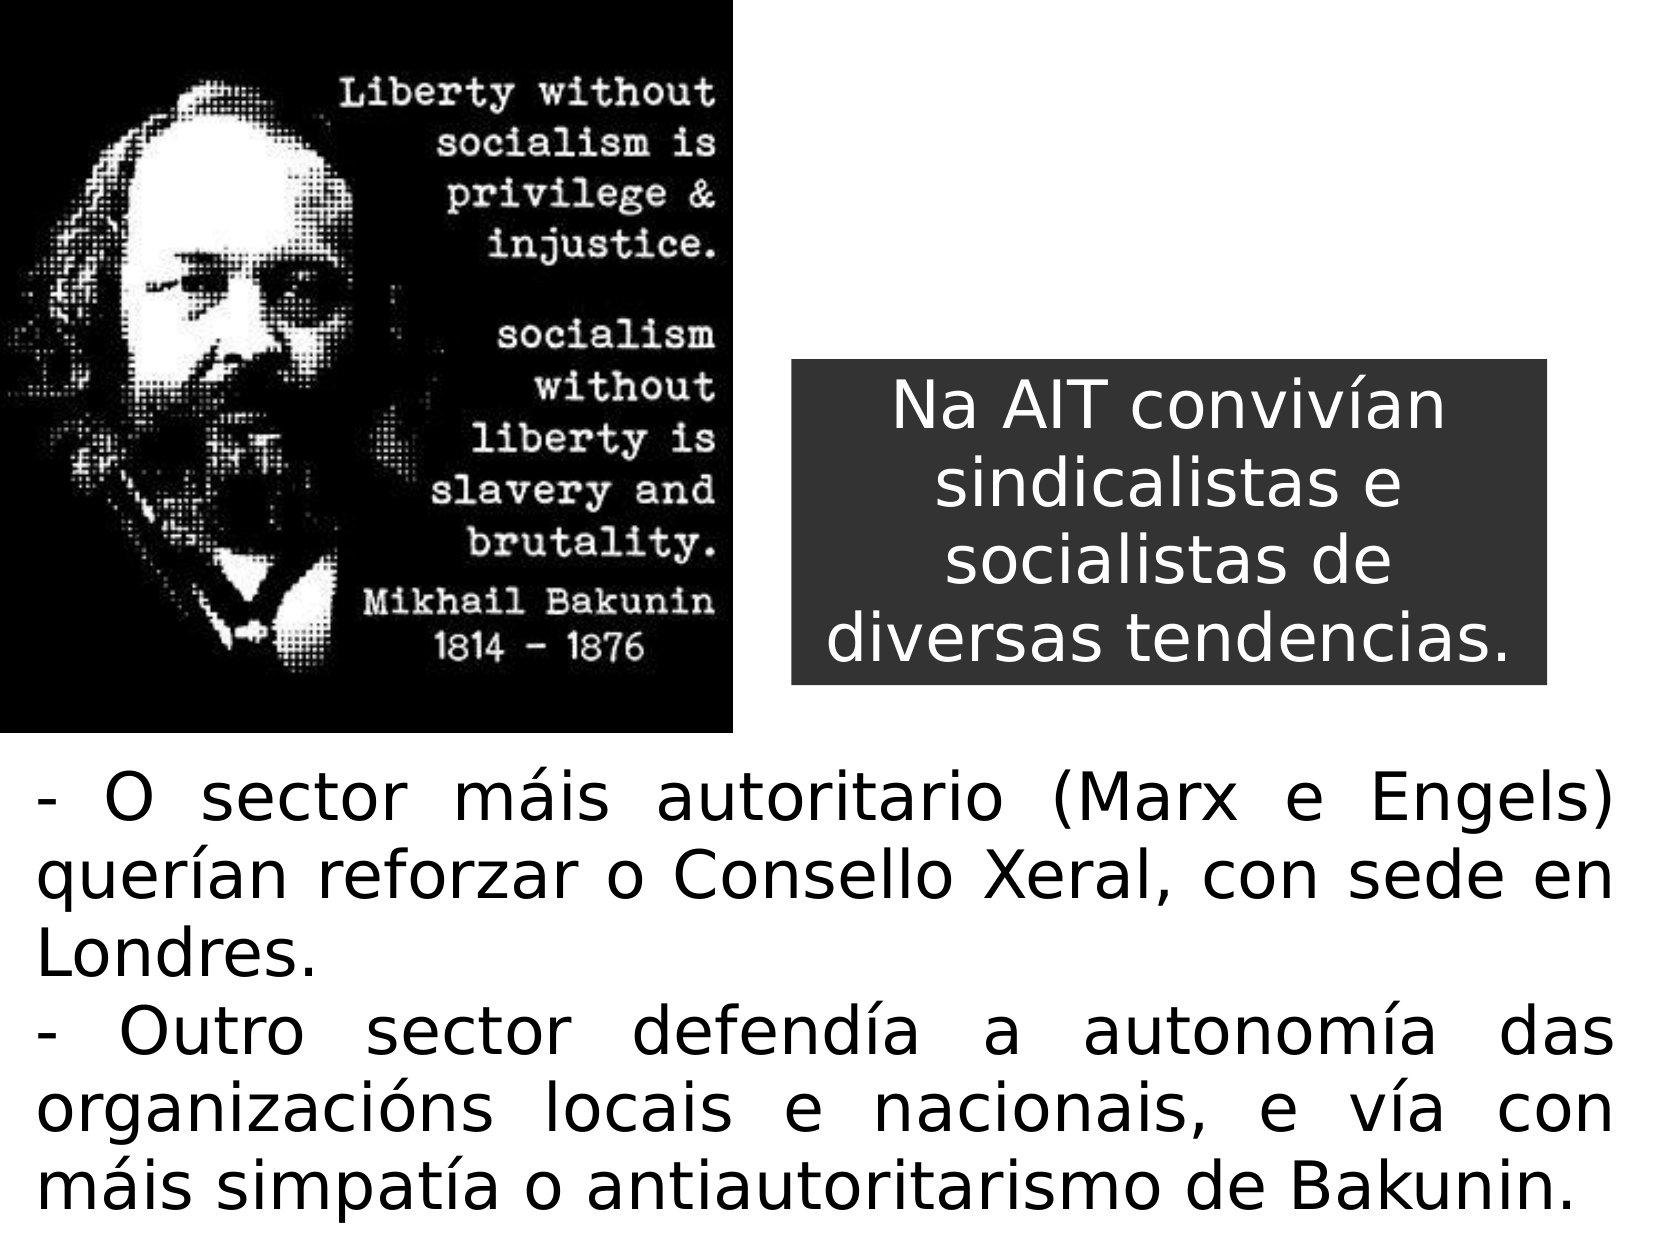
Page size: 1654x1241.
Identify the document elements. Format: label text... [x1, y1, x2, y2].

picture [0, 0, 733, 733]
text_box Na AIT convivían sindicalistas e socialistas de diversas tendencias. [791, 359, 1548, 686]
text_box - O sector máis autoritario (Marx e Engels) querían reforzar o Consello Xeral, con sede en Londres. - Outro sector defendía a autonomía das organizacións locais e nacionais, e vía con máis simpatía o antiautoritarismo de Bakunin. [35, 758, 1619, 1226]
